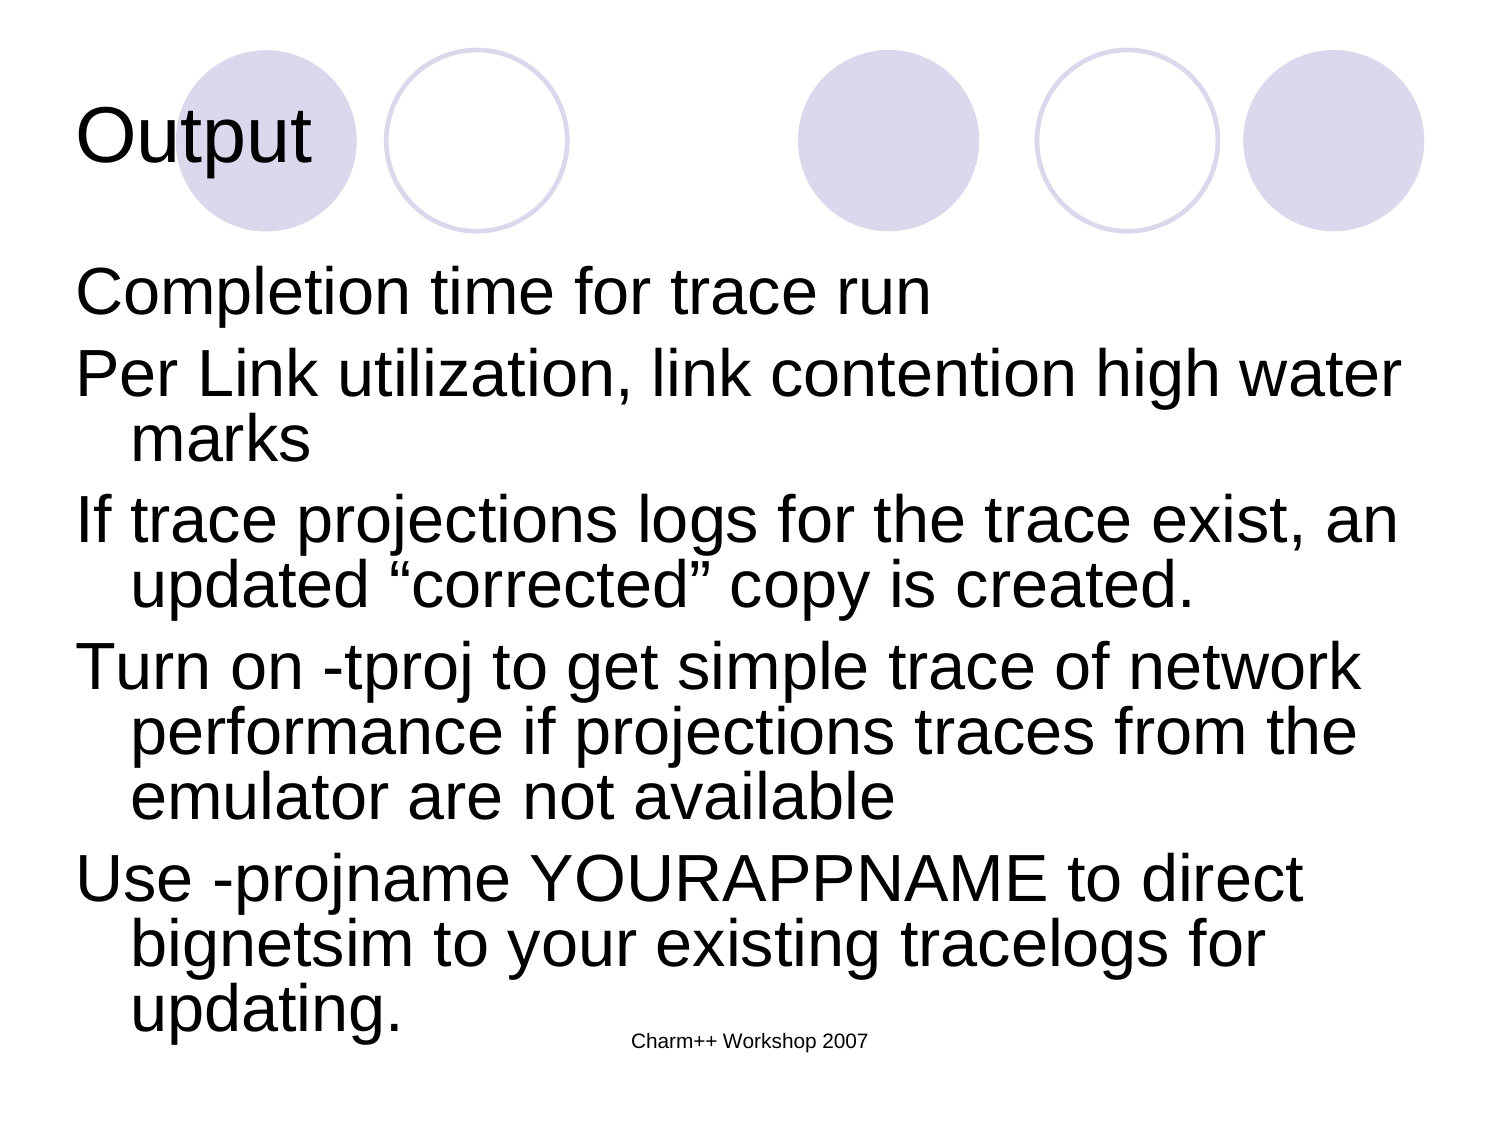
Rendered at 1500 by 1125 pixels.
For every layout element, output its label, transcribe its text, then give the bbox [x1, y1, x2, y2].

title Output [75, 45, 1426, 233]
list Completion time for trace run Per Link utilization, link contention high water marks If trace projections logs for the trace exist, an updated “corrected” copy is created. Turn on -tproj to get simple trace of network performance if projections traces from the emulator are not available Use -projname YOURAPPNAME to direct bignetsim to your existing tracelogs for updating. [75, 262, 1426, 1100]
